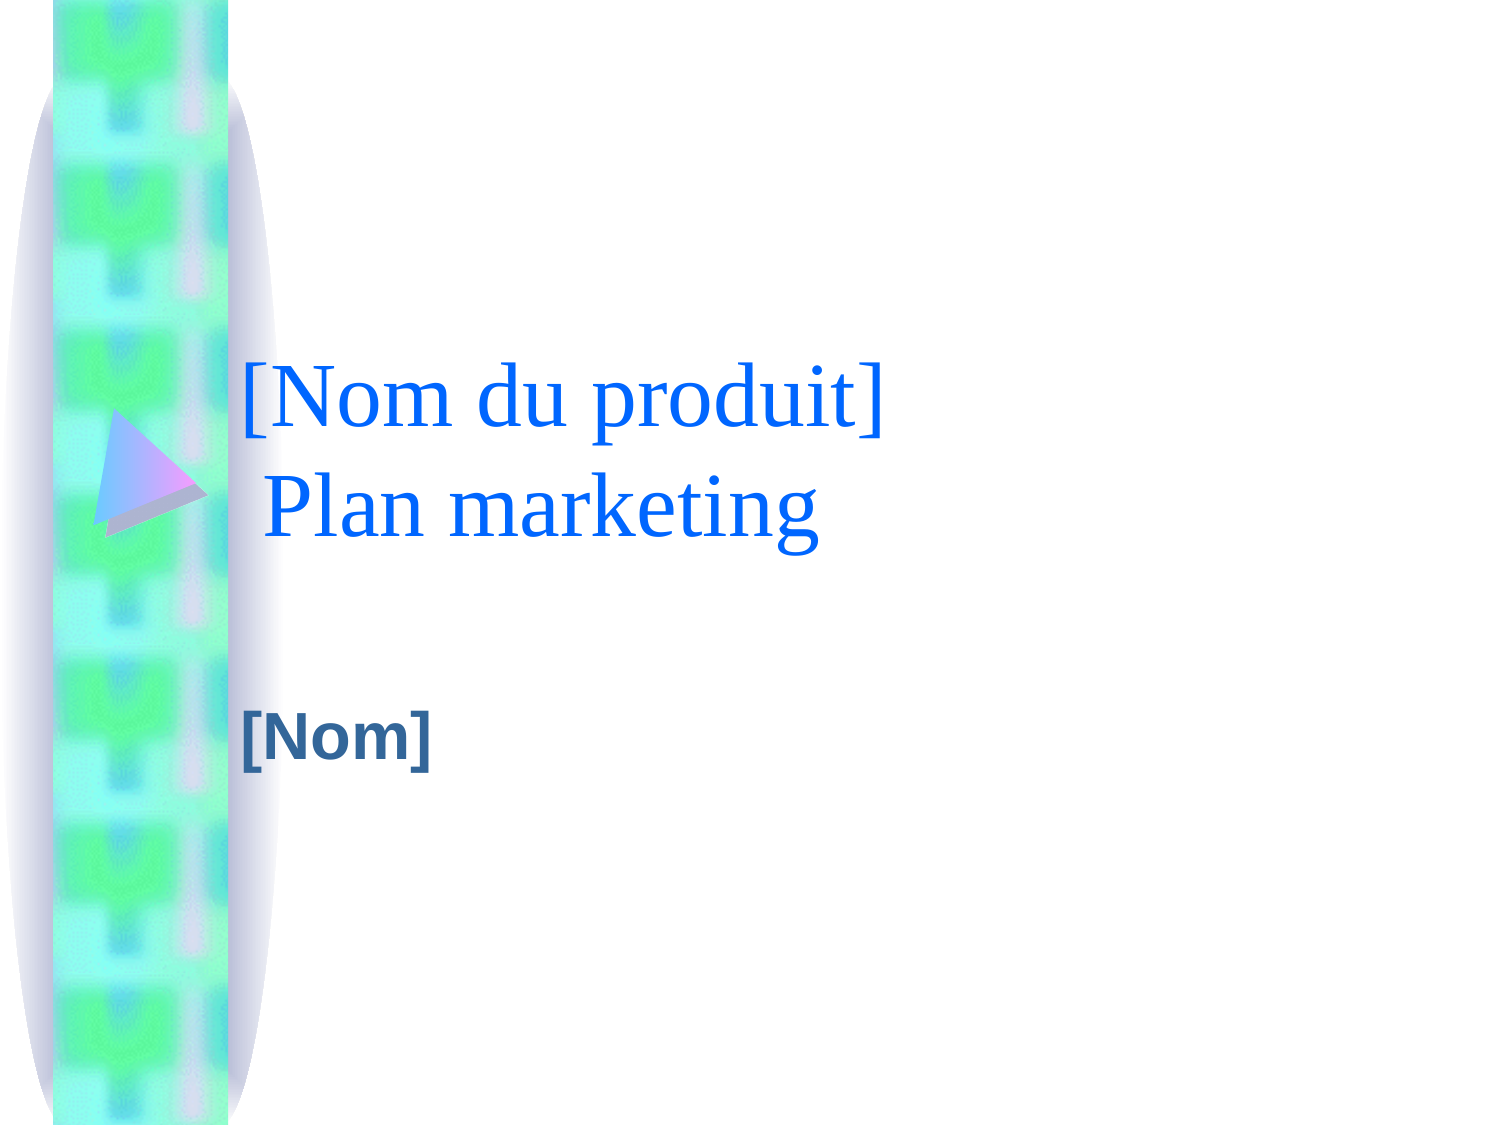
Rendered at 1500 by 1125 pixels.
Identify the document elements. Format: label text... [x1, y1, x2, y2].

title [Nom du produit] Plan marketing [224, 374, 1500, 563]
subtitle [Nom] [225, 637, 1276, 925]
picture [53, 0, 229, 1125]
